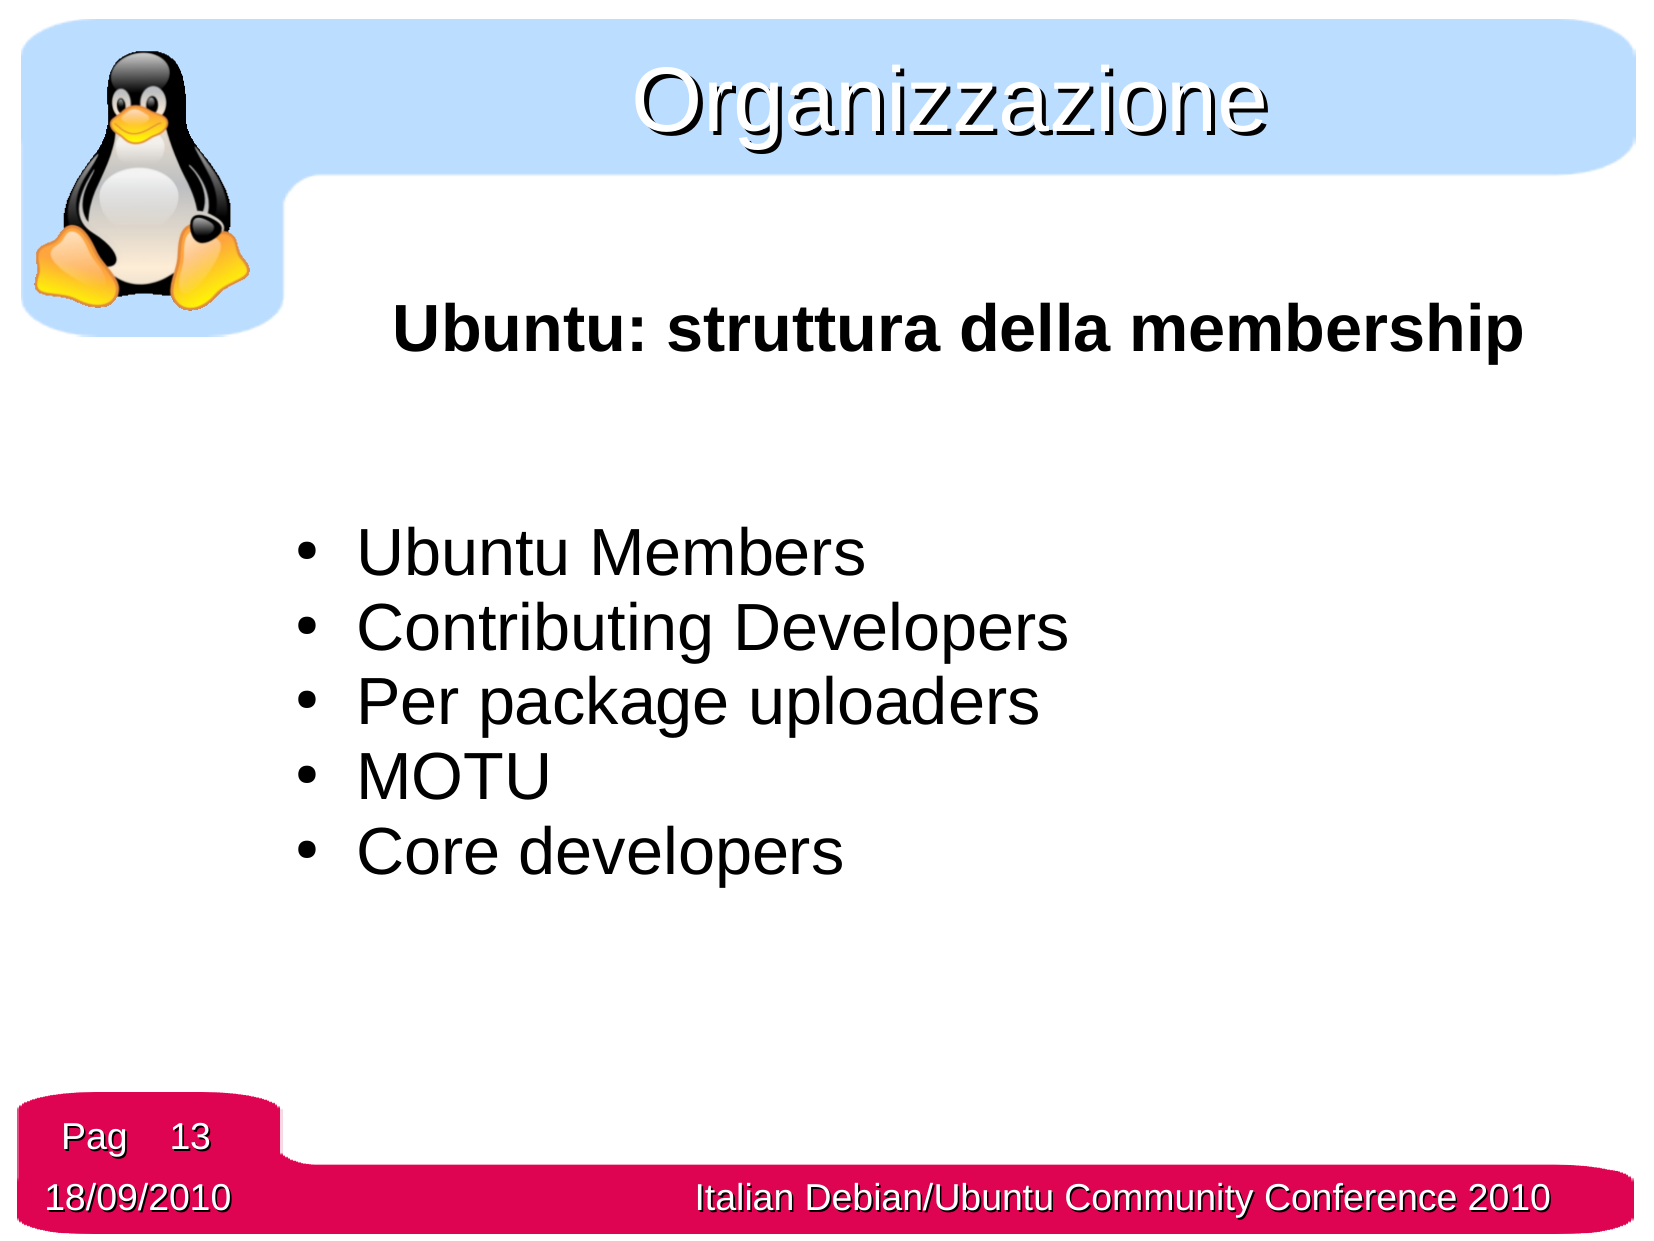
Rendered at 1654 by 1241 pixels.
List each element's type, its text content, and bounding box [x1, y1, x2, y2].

text_box Pag <number> [46, 1108, 266, 1182]
picture [17, 1092, 1634, 1234]
text_box 18/09/2010 [29, 1169, 296, 1241]
subtitle Ubuntu: struttura della membership Ubuntu Members Contributing Developers Per package uploaders MOTU Core developers [295, 206, 1625, 1123]
picture [21, 19, 1636, 337]
text_box Italian Debian/Ubuntu Community Conference 2010 [679, 1169, 1566, 1241]
title Organizzazione [265, 3, 1636, 196]
